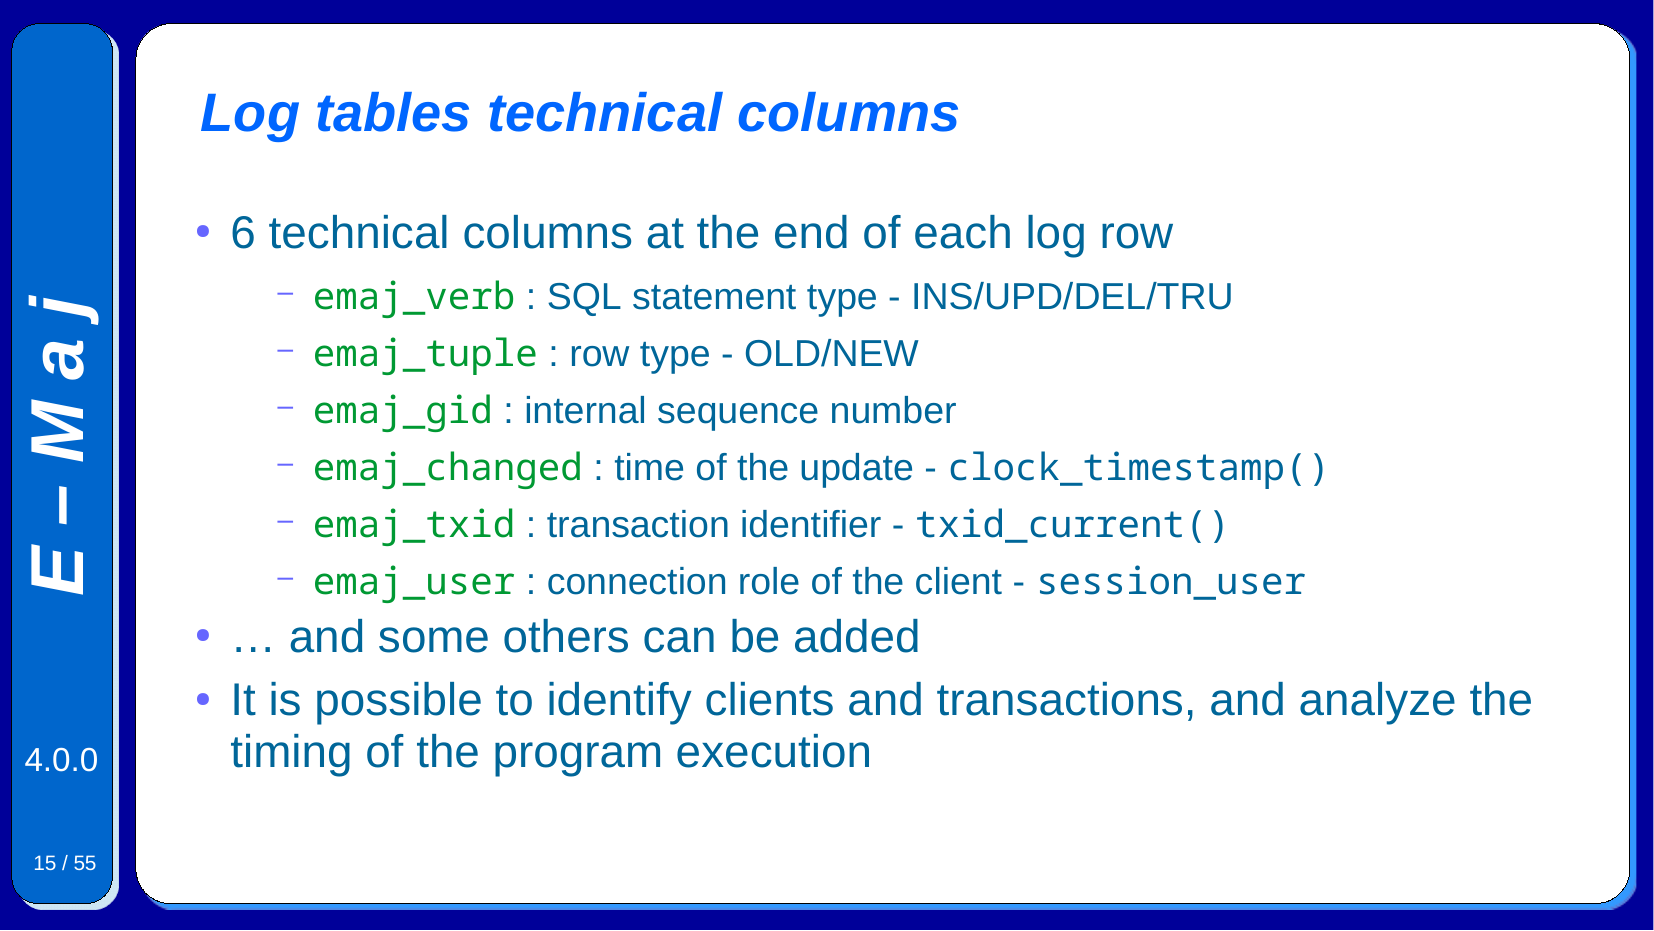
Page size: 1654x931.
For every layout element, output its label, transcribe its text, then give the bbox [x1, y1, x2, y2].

list 6 technical columns at the end of each log row emaj_verb : SQL statement type - INS/UPD/DEL/TRU emaj_tuple : row type - OLD/NEW emaj_gid : internal sequence number emaj_changed : time of the update - clock_timestamp() emaj_txid : transaction identifier - txid_current() emaj_user : connection role of the client - session_user … and some others can be added It is possible to identify clients and transactions, and analyze the timing of the program execution [177, 206, 1587, 846]
title Log tables technical columns [200, 34, 1575, 191]
